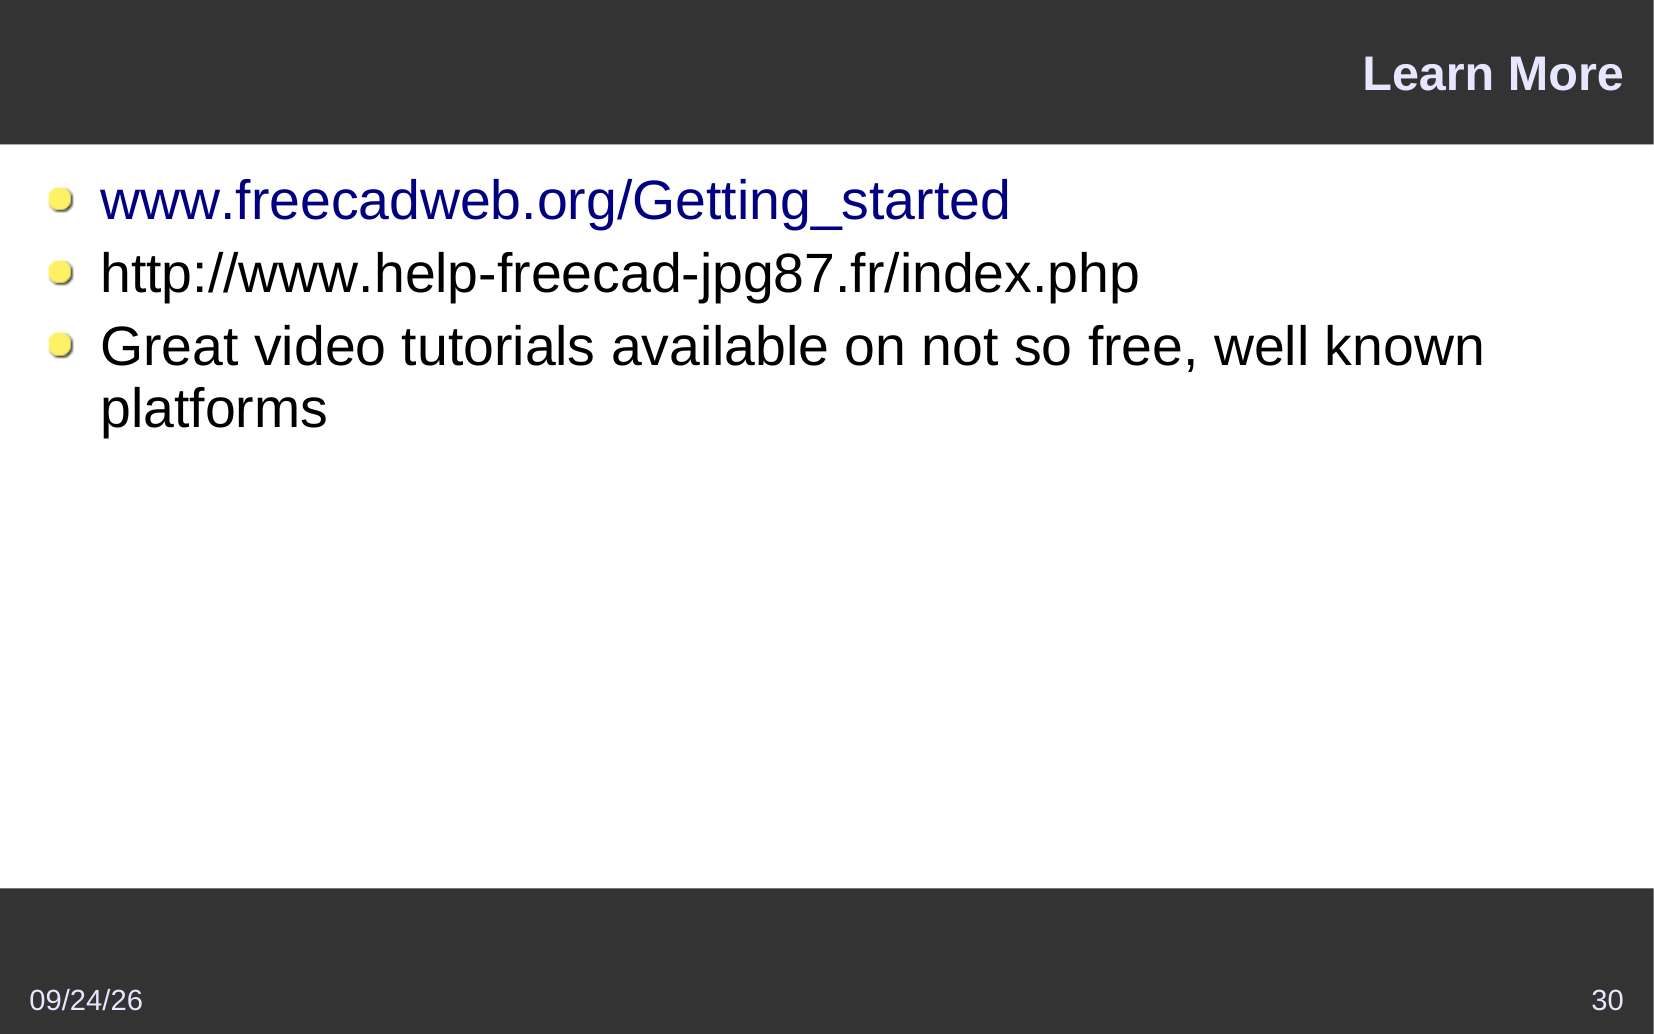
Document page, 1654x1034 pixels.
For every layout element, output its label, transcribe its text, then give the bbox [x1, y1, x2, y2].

picture [0, 0, 1654, 1034]
list www.freecadweb.org/Getting_started http://www.help-freecad-jpg87.fr/index.php Great video tutorials available on not so free, well known platforms [29, 169, 1629, 1034]
title Learn More [29, 16, 1624, 131]
